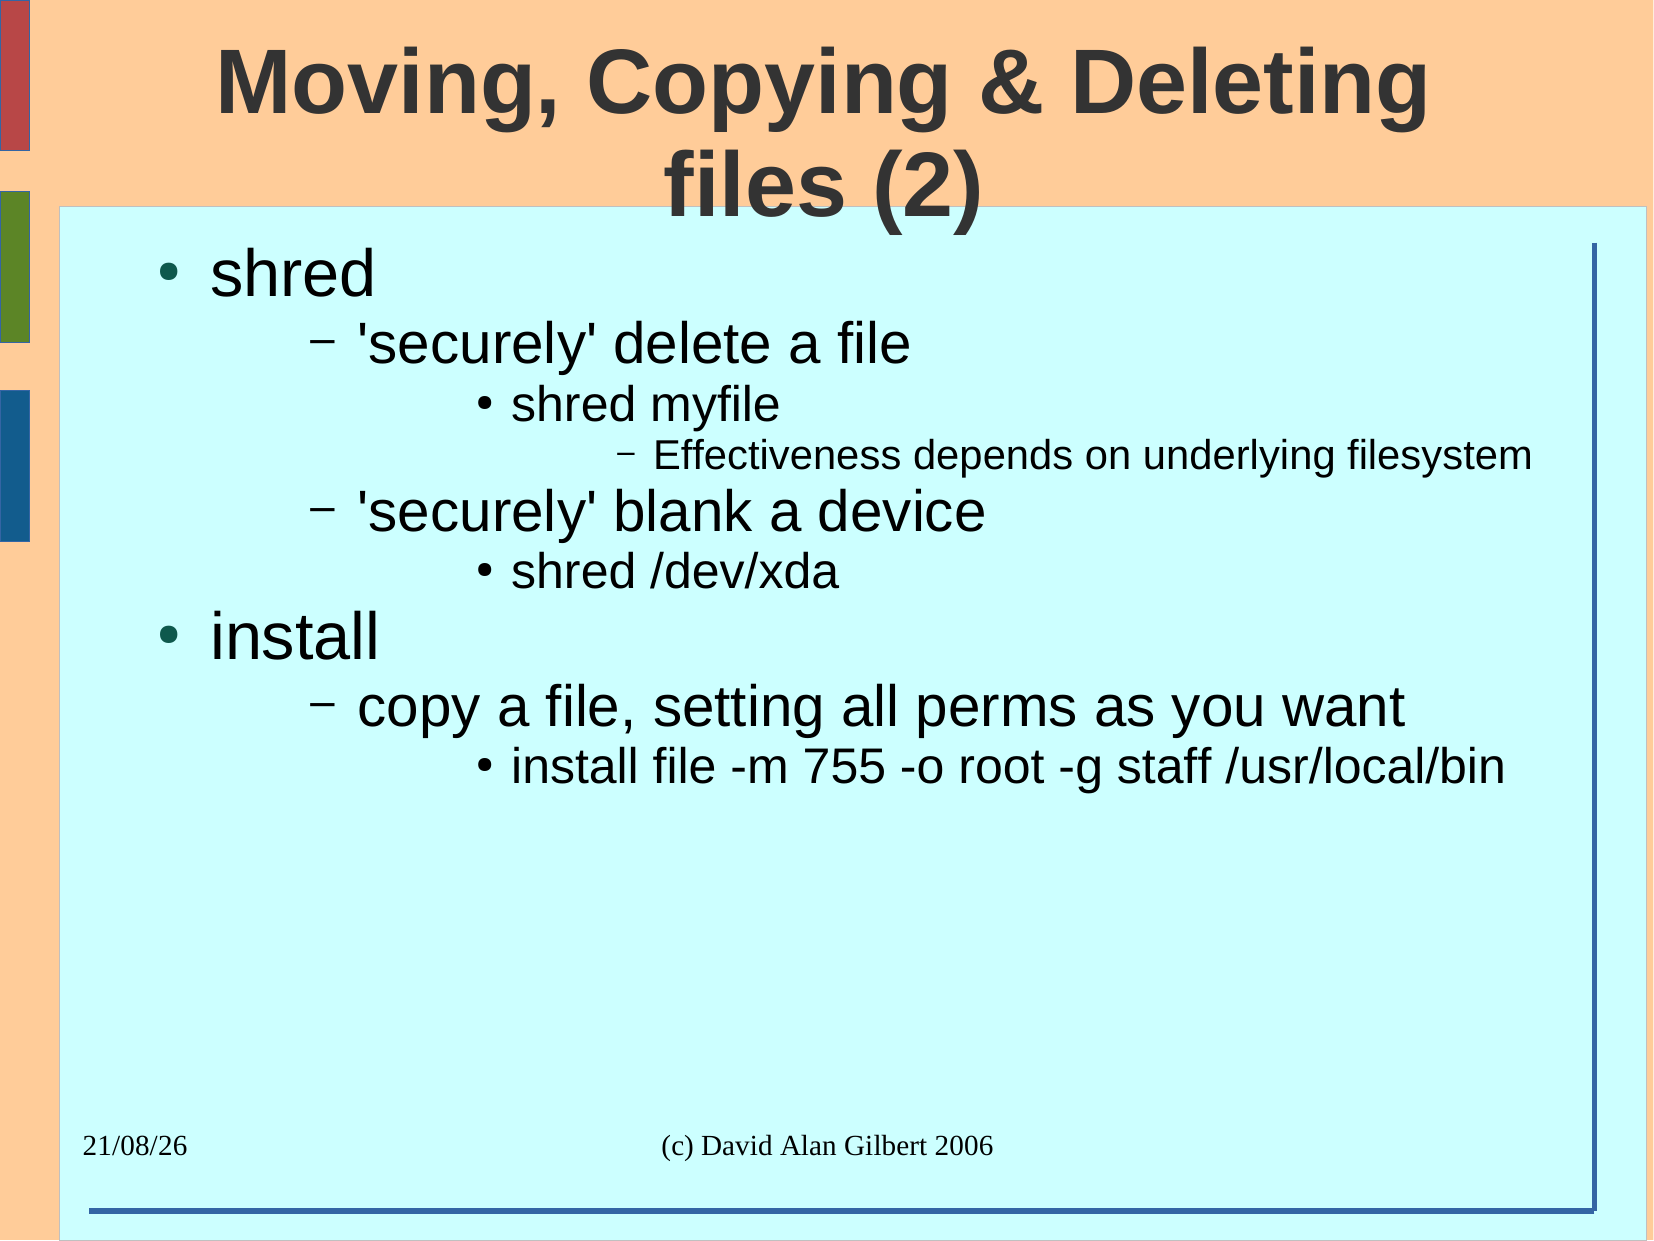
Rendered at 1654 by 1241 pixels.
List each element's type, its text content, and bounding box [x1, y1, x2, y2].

list shred 'securely' delete a file shred myfile Effectiveness depends on underlying filesystem 'securely' blank a device shred /dev/xda install copy a file, setting all perms as you want install file -m 755 -o root -g staff /usr/local/bin [121, 236, 1534, 1127]
title Moving, Copying & Deleting files (2) [118, 29, 1531, 237]
